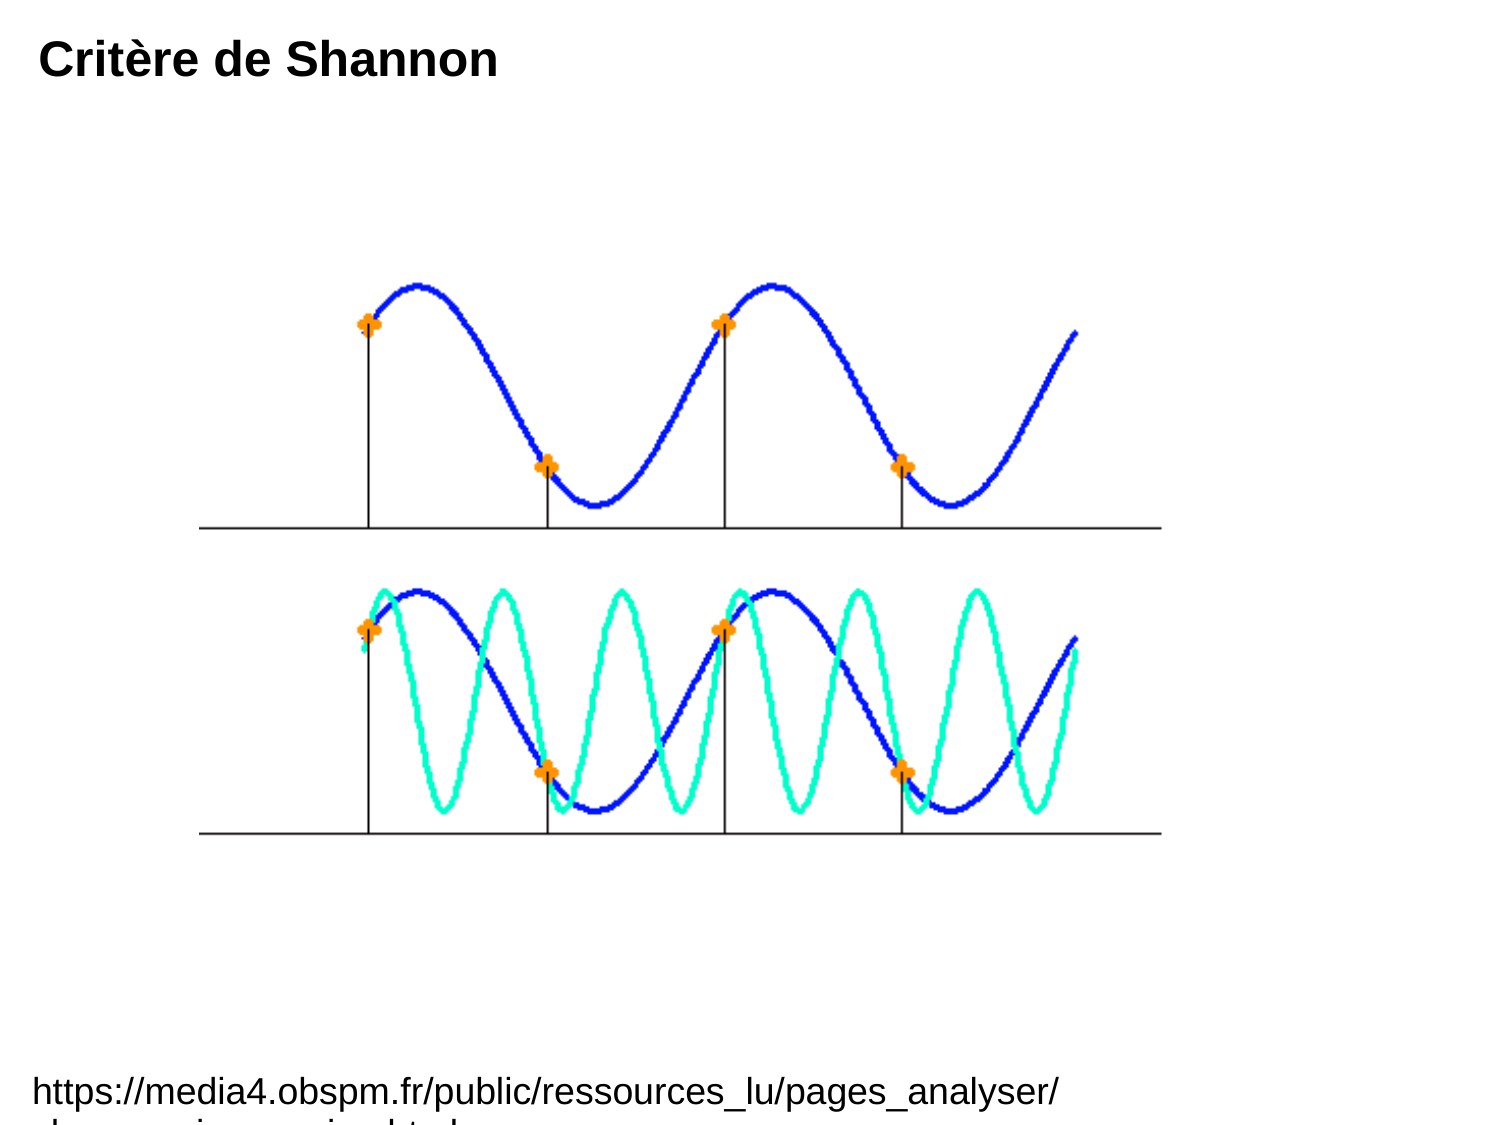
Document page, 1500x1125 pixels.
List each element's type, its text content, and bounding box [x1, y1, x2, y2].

text_box Critère de Shannon [23, 23, 626, 96]
picture [199, 263, 1217, 875]
text_box https://media4.obspm.fr/public/ressources_lu/pages_analyser/shannon_impression.html [17, 1062, 1500, 1120]
